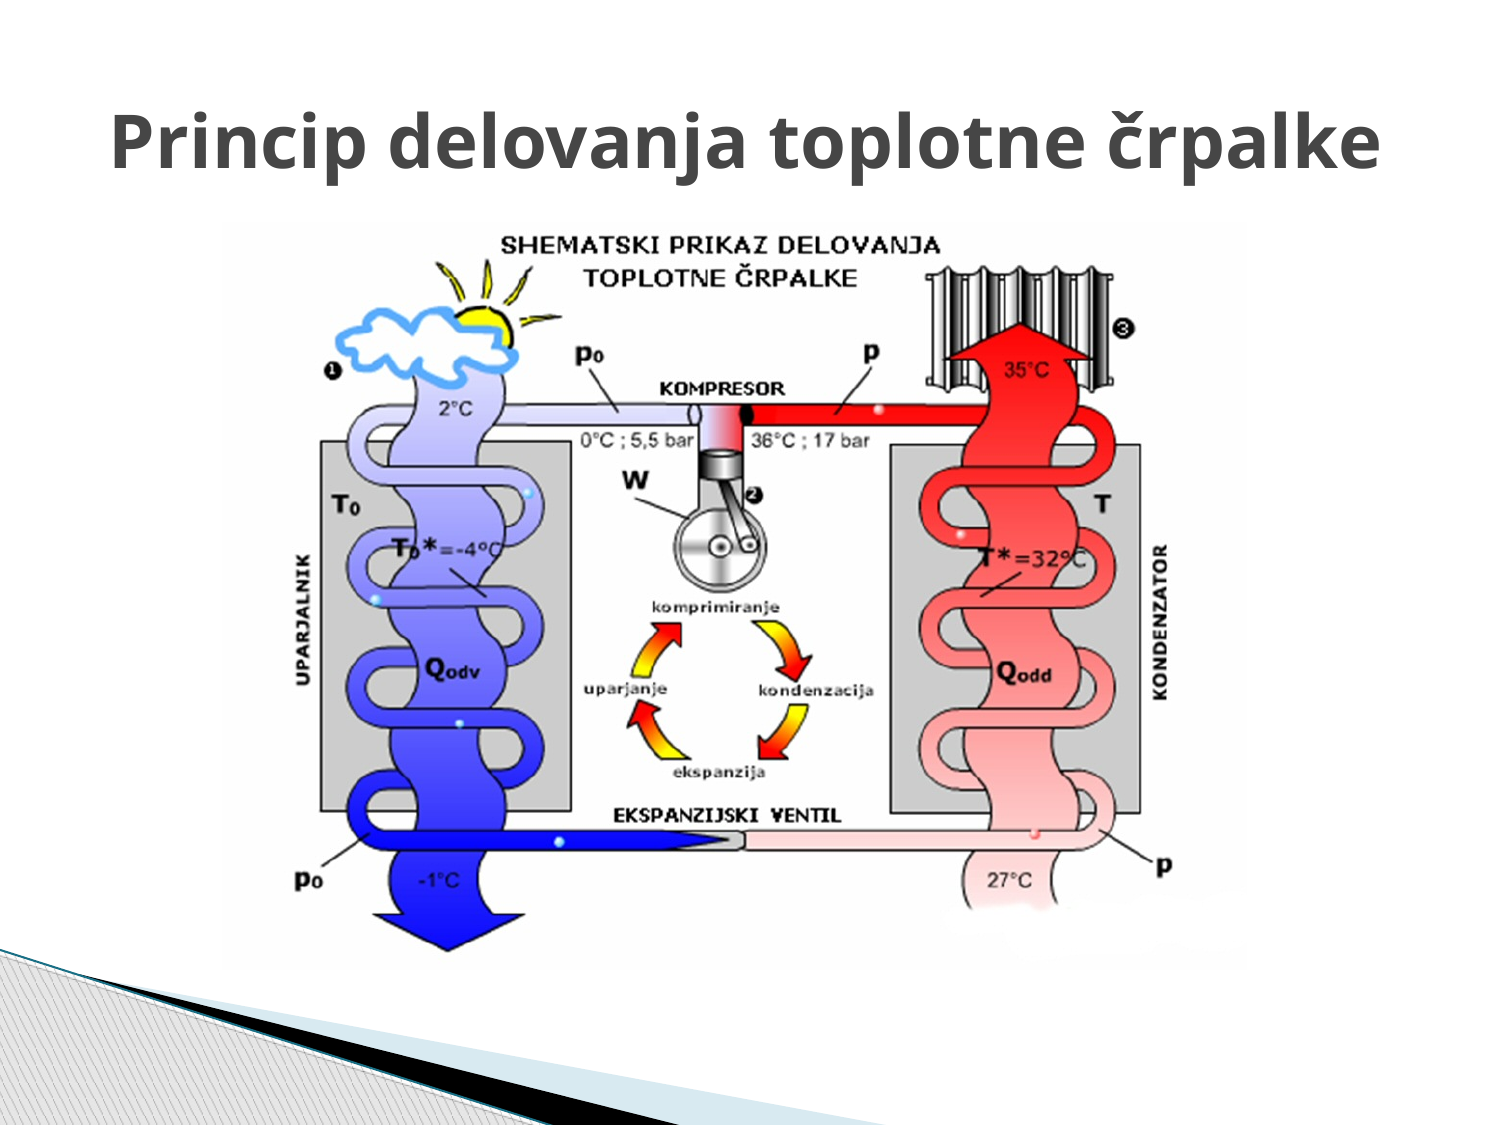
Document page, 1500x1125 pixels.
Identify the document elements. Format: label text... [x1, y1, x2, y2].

title Princip delovanja toplotne črpalke [75, 45, 1425, 233]
picture [222, 222, 1247, 970]
